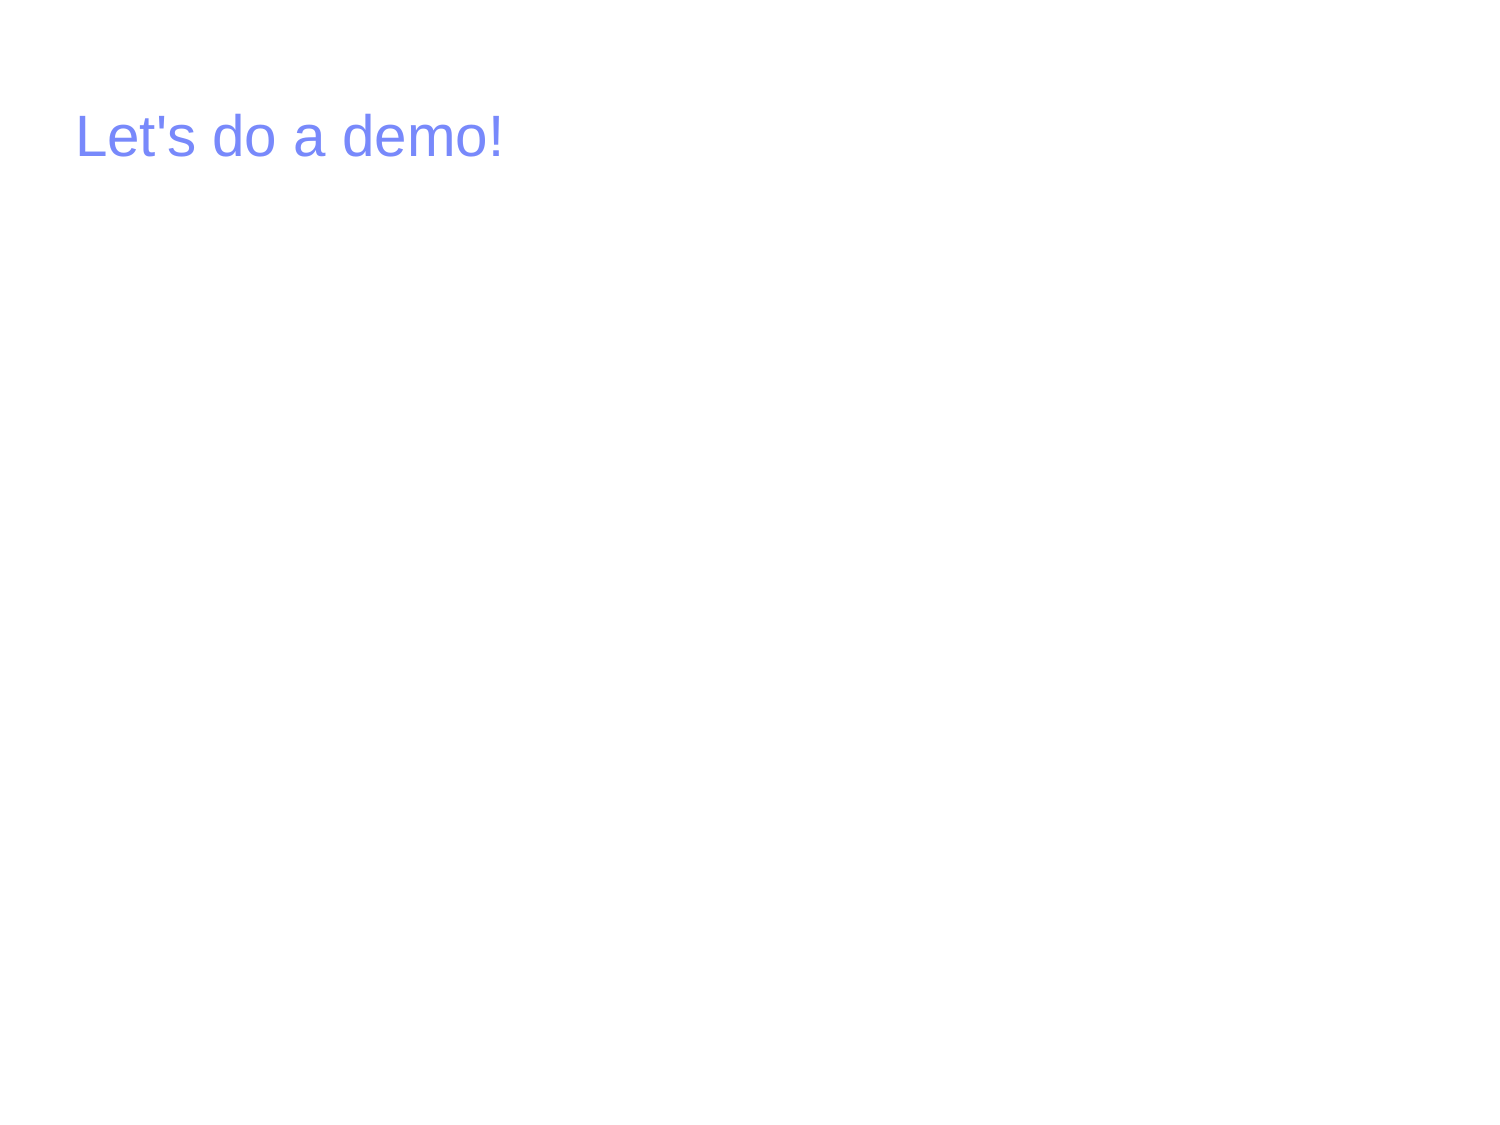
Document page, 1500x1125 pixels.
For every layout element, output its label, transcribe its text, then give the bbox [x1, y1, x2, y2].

title Let's do a demo! [75, 44, 1425, 233]
